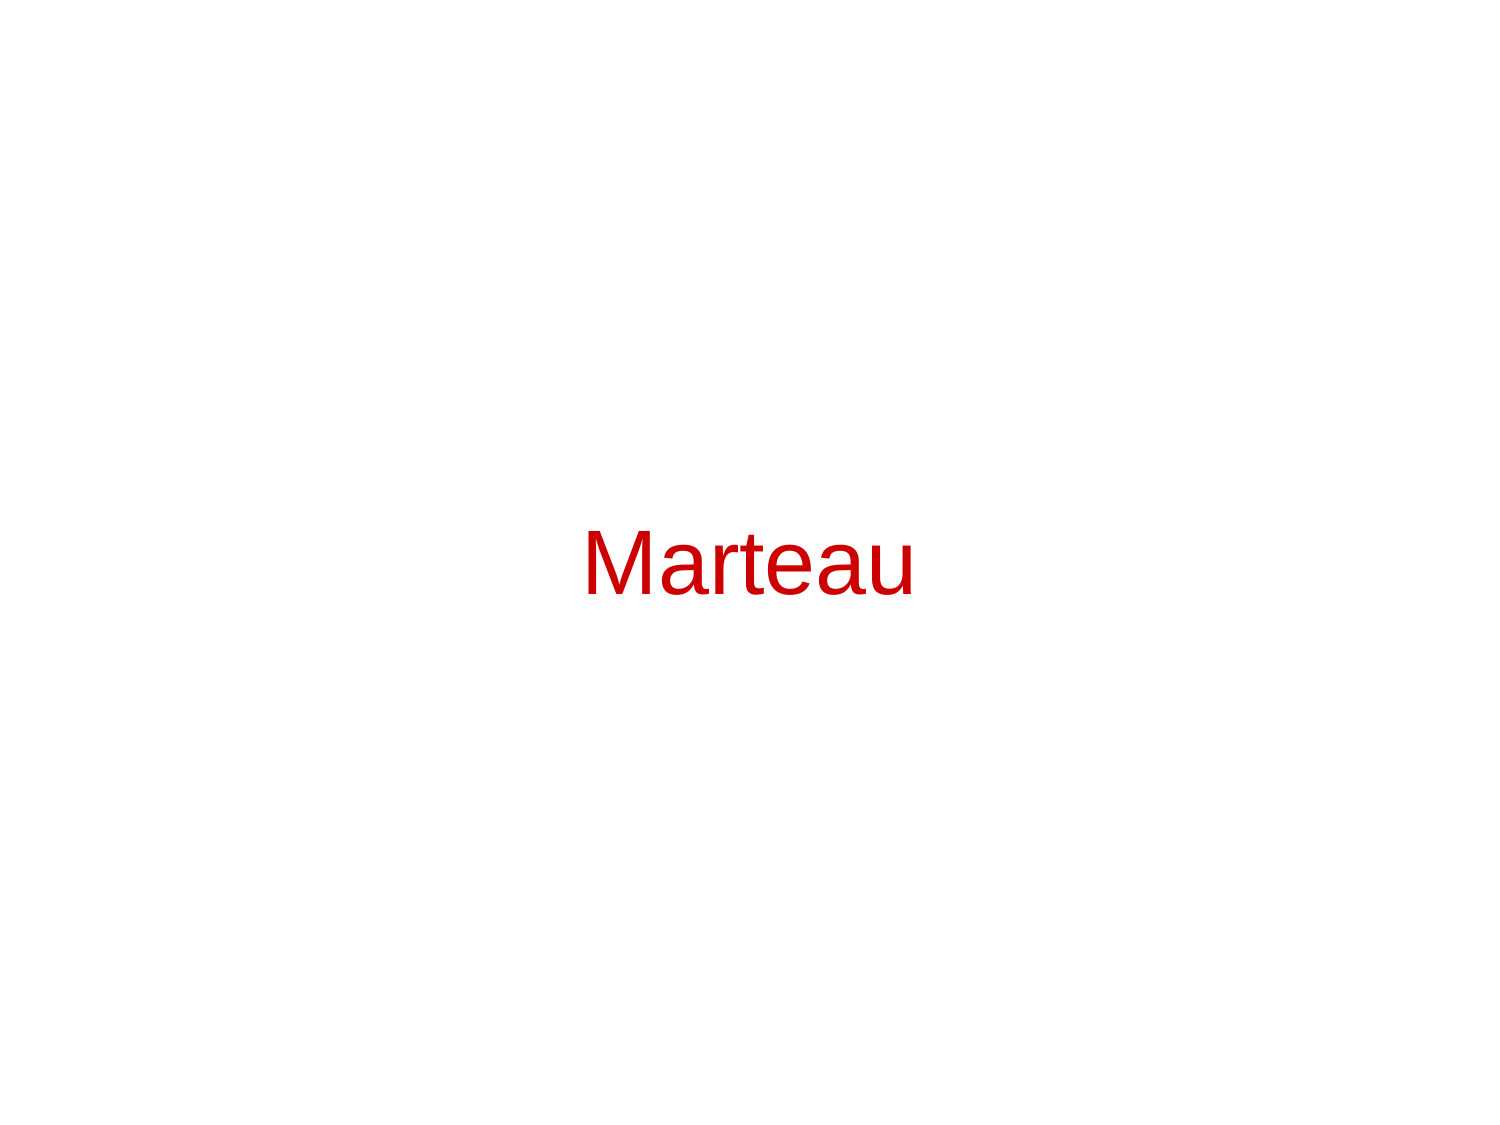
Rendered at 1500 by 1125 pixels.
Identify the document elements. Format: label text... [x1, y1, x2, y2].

title Marteau [112, 468, 1388, 657]
